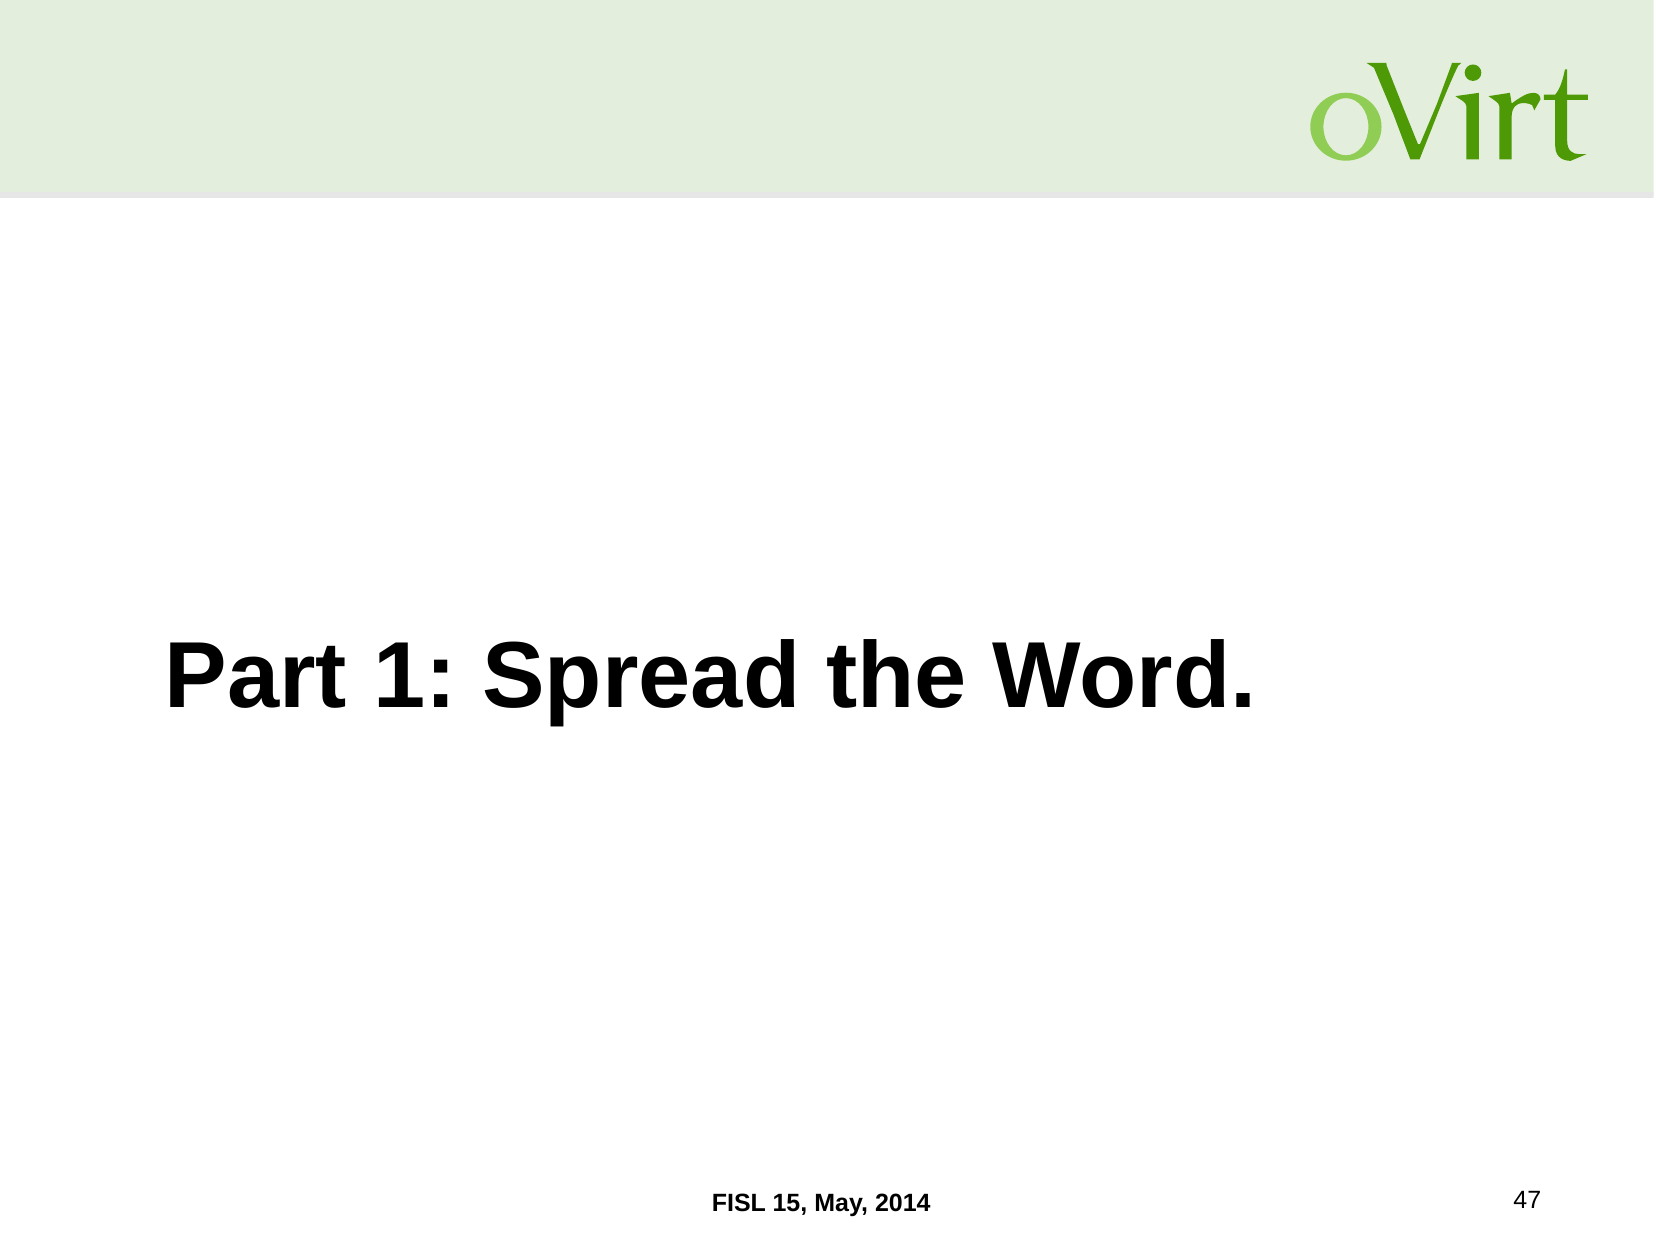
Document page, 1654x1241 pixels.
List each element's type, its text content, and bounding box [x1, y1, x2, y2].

text_box Part 1: Spread the Word. [150, 615, 1654, 750]
